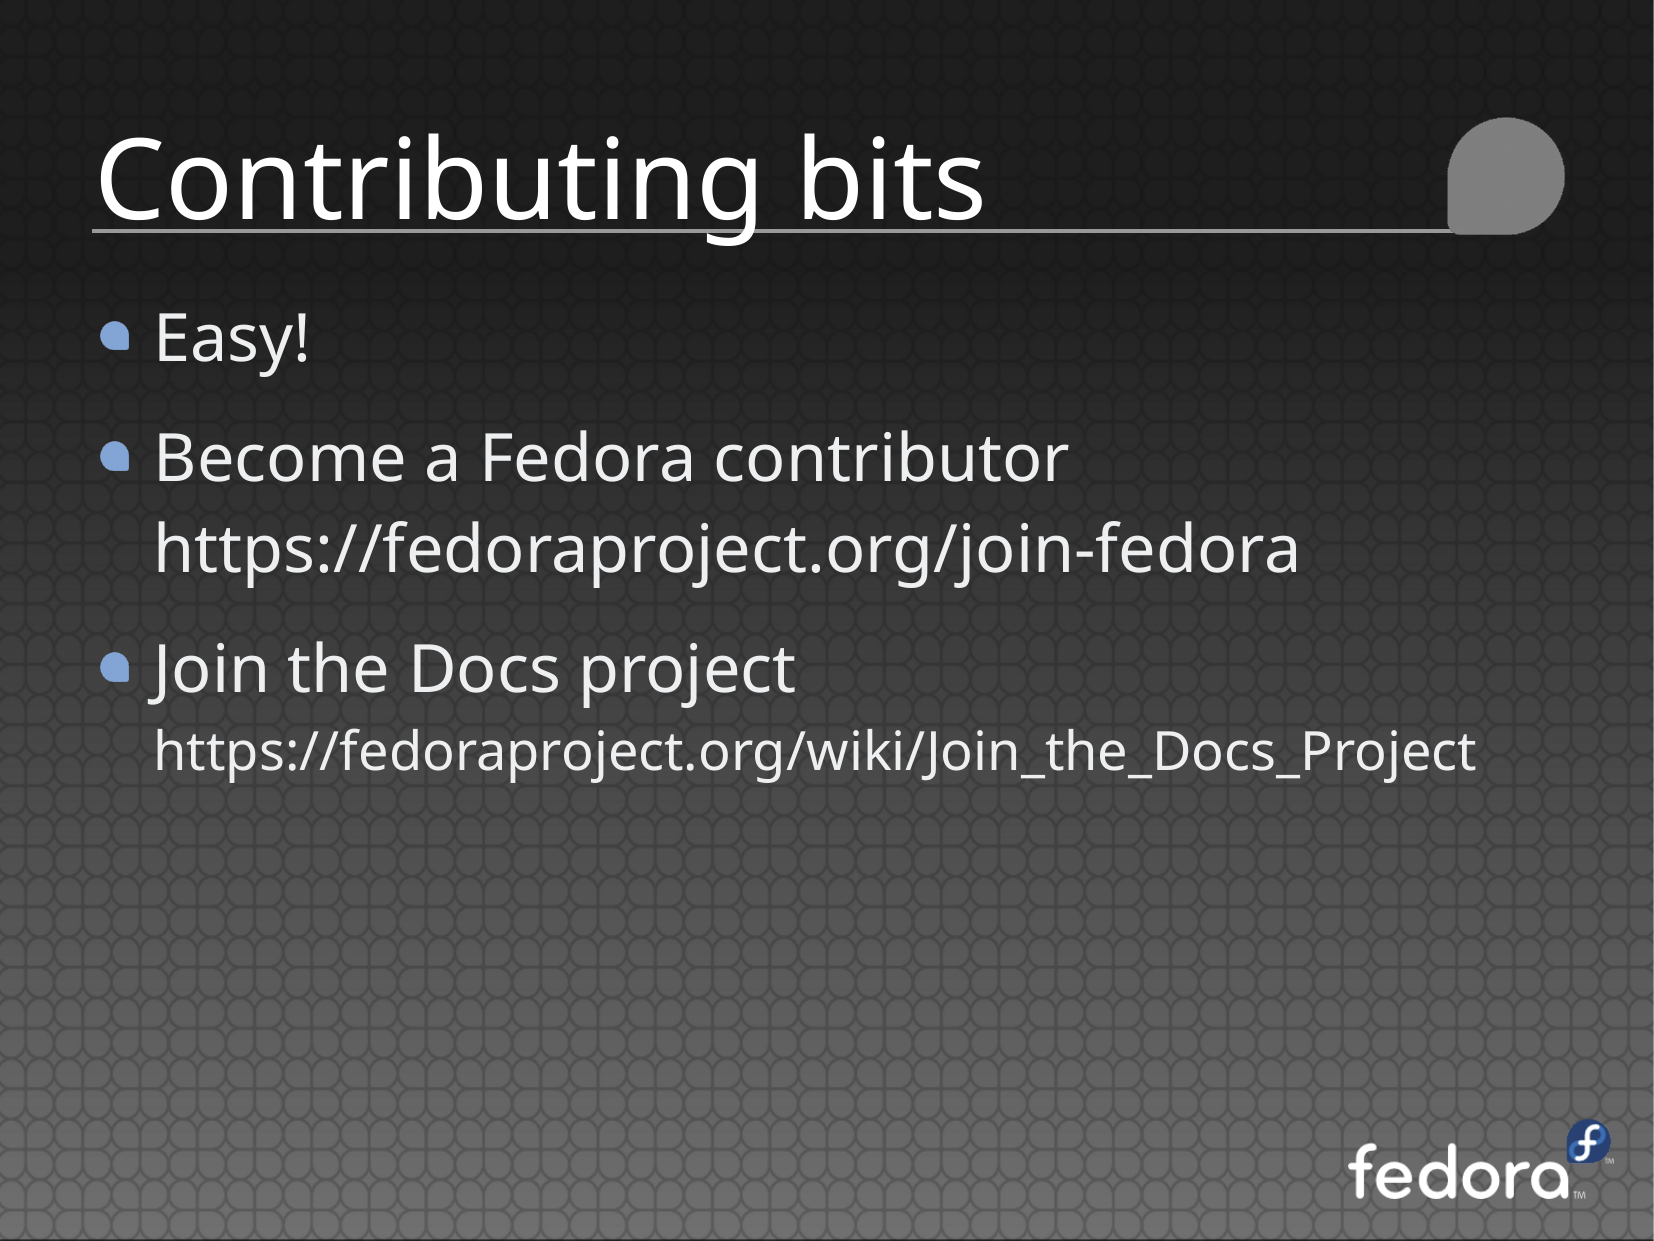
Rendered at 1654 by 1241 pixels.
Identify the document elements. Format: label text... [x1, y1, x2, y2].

title Contributing bits [94, 100, 1426, 251]
list Easy! Become a Fedora contributor https://fedoraproject.org/join-fedora Join the Docs project https://fedoraproject.org/wiki/Join_the_Docs_Project [82, 290, 1571, 1094]
picture [0, 0, 1654, 1241]
